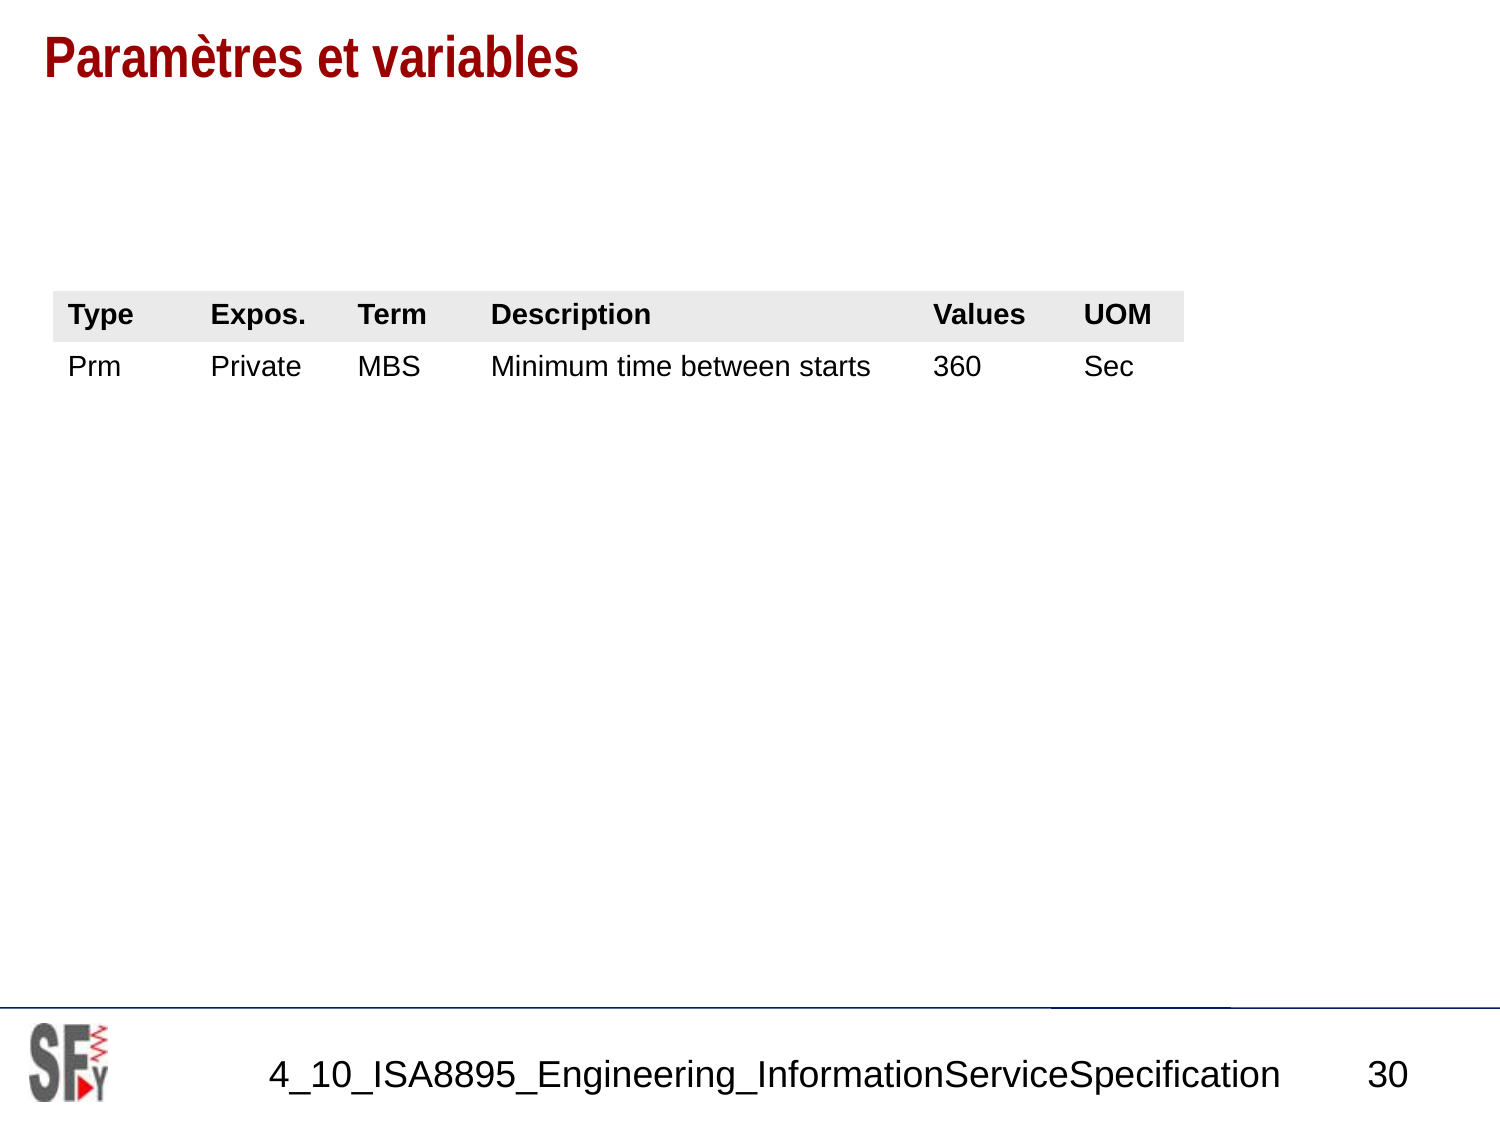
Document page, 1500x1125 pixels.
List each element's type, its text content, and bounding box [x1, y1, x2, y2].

table_header Type [53, 291, 196, 342]
table_header Values [918, 291, 1069, 342]
title Paramètres et variables [29, 12, 1471, 138]
table_cell Minimum time between starts [476, 342, 918, 393]
table_cell MBS [343, 342, 476, 393]
table_header Term [343, 291, 476, 342]
footer 4_10_ISA8895_Engineering_InformationServiceSpecification [253, 1034, 1336, 1103]
table_header UOM [1069, 291, 1184, 342]
slide_number <numéro> [1352, 1034, 1490, 1103]
picture [29, 1023, 108, 1102]
table_cell Prm [53, 342, 196, 393]
table_cell 360 [918, 342, 1069, 393]
table_header Description [476, 291, 918, 342]
table_cell Sec [1069, 342, 1184, 393]
table_header Expos. [196, 291, 343, 342]
table_cell Private [196, 342, 343, 393]
